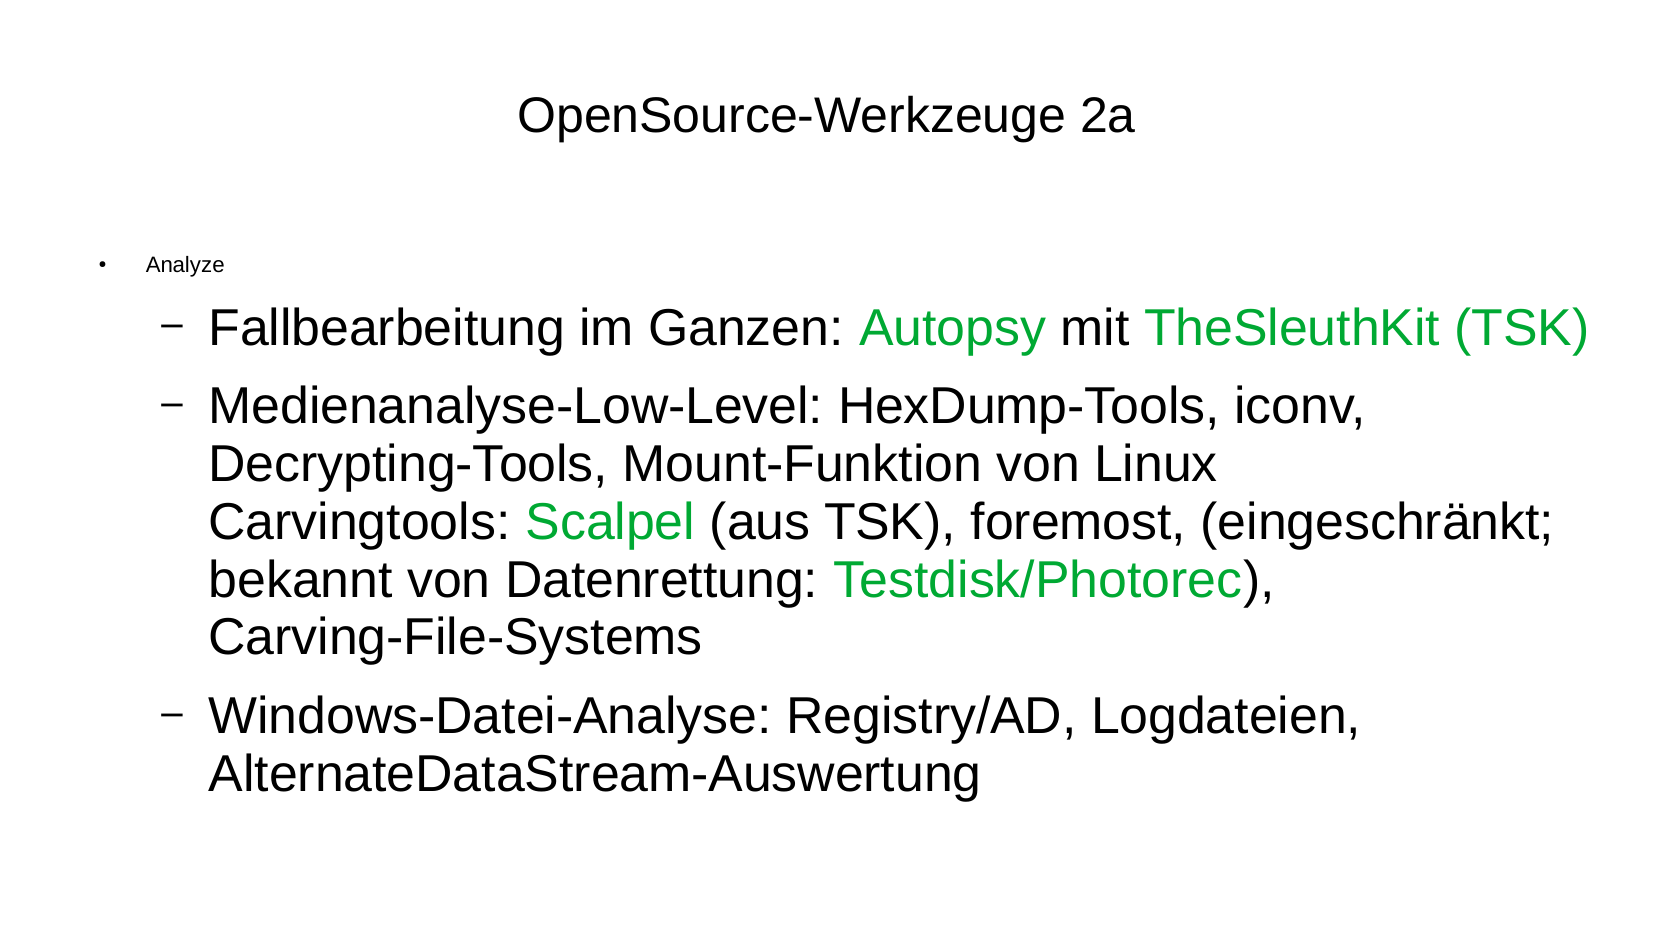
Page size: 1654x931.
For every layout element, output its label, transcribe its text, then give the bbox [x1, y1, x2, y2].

title OpenSource-Werkzeuge 2a [82, 37, 1571, 193]
list Analyze Fallbearbeitung im Ganzen: Autopsy mit TheSleuthKit (TSK) Medienanalyse-Low-Level: HexDump-Tools, iconv, Decrypting-Tools, Mount-Funktion von Linux Carvingtools: Scalpel (aus TSK), foremost, (eingeschränkt; bekannt von Datenrettung: Testdisk/Photorec), Carving-File-Systems Windows-Datei-Analyse: Registry/AD, Logdateien, AlternateDataStream-Auswertung [82, 217, 1595, 886]
